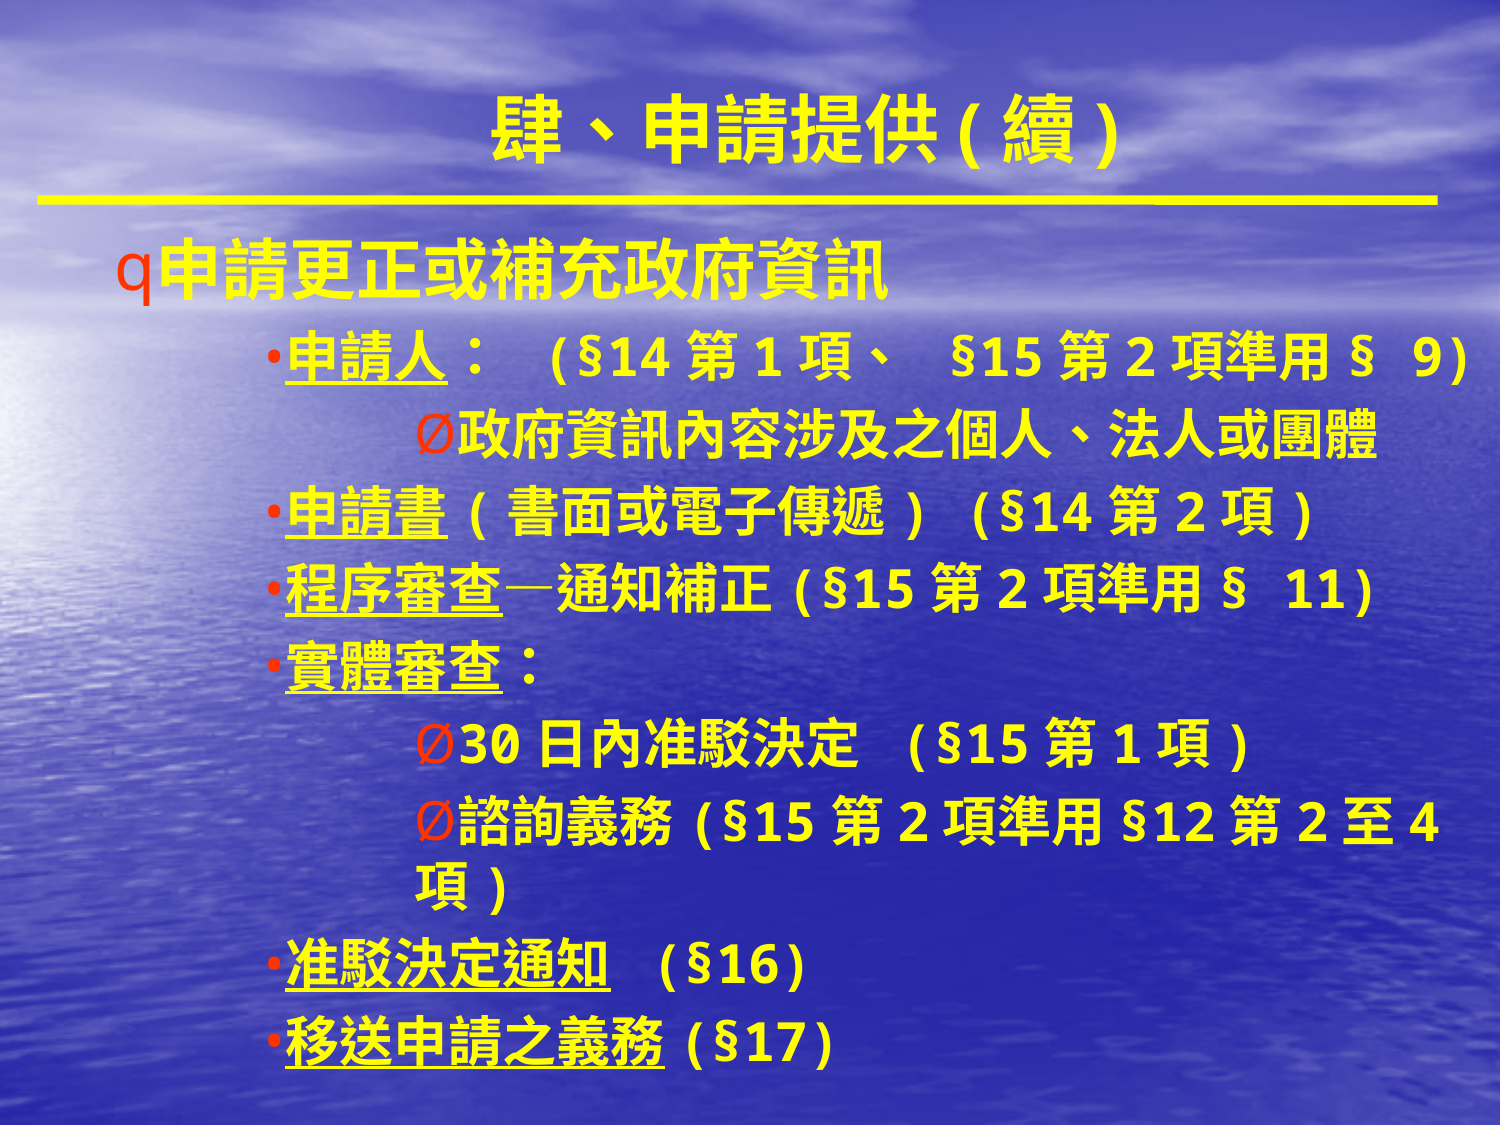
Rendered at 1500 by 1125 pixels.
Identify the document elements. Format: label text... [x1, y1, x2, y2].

text_box 肆、申請提供(續) [475, 75, 1135, 180]
text_box 申請更正或補充政府資訊 申請人： (§14第1項、 §15第2項準用§ 9) 政府資訊內容涉及之個人、法人或團體 申請書(書面或電子傳遞) (§14第2項) 程序審查—通知補正(§15第2項準用§ 11) 實體審查： 30日內准駁決定 (§15第1項) 諮詢義務(§15第2項準用§12第2至4項) 准駁決定通知 (§16) 移送申請之義務(§17) [100, 212, 1500, 1080]
